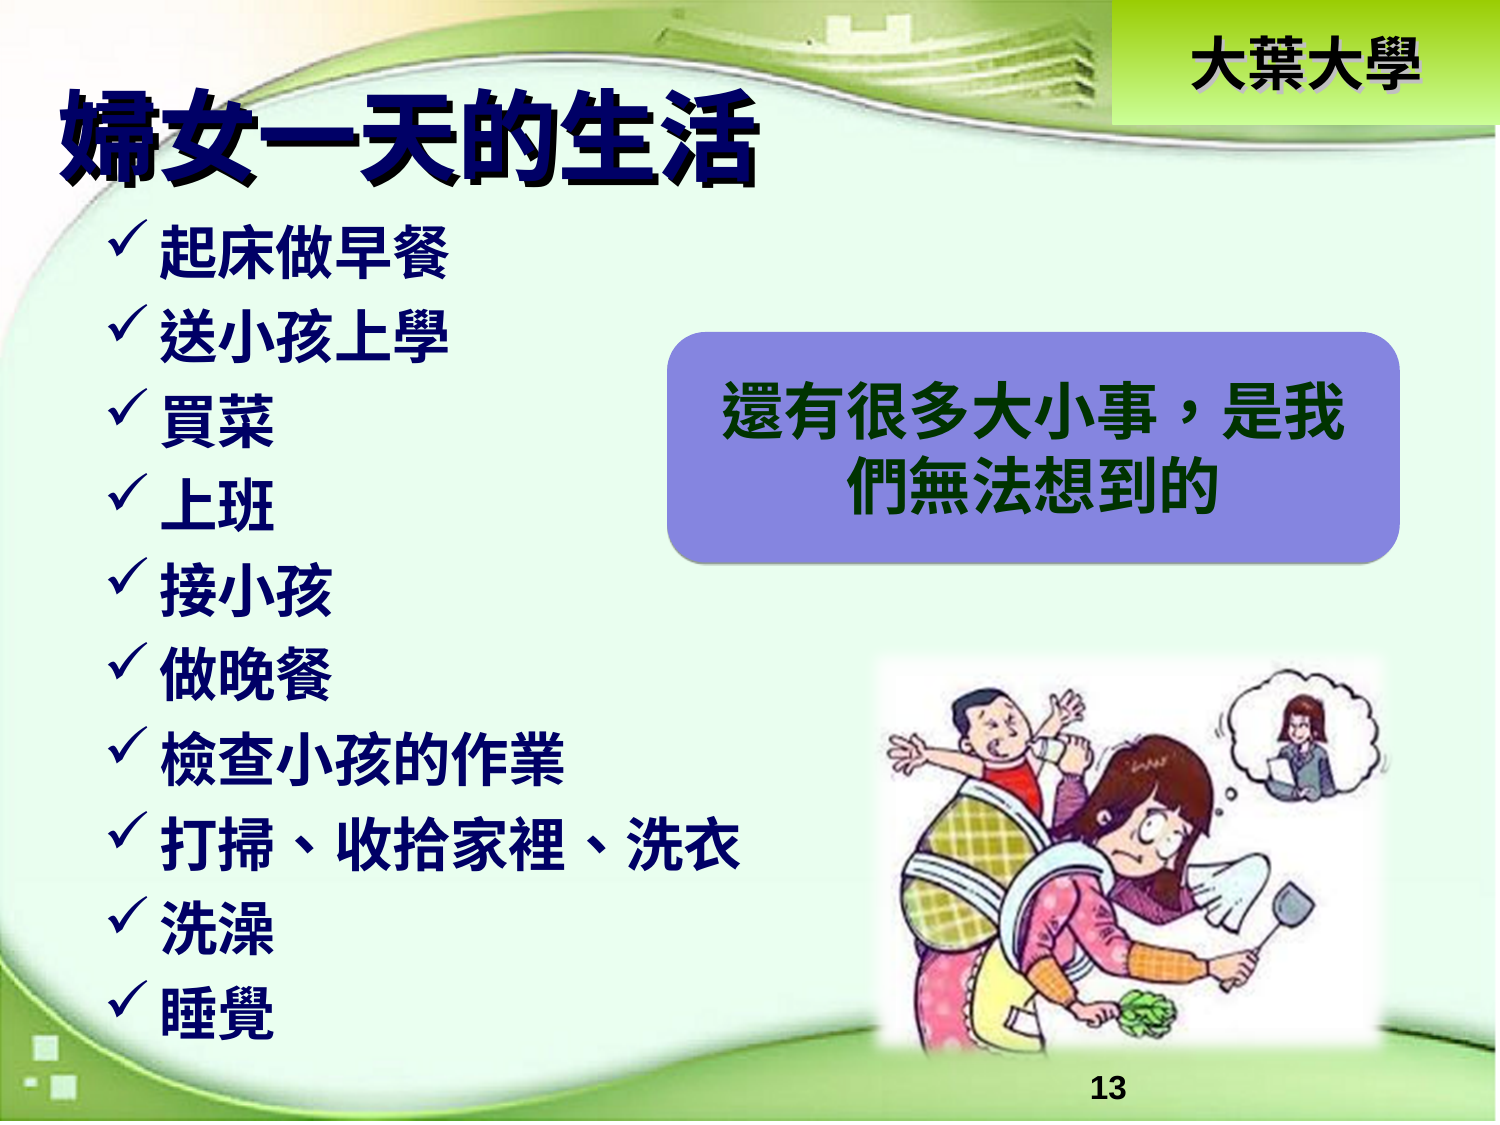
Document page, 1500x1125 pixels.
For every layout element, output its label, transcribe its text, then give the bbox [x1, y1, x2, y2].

text_box 還有很多大小事，是我們無法想到的 [667, 331, 1400, 563]
picture [857, 638, 1402, 1067]
text_box 婦女一天的生活 [29, 66, 786, 254]
text_box 起床做早餐 送小孩上學 買菜 上班 接小孩 做晚餐 檢查小孩的作業 打掃、收拾家裡、洗衣 洗澡 睡覺 [88, 208, 1439, 1013]
